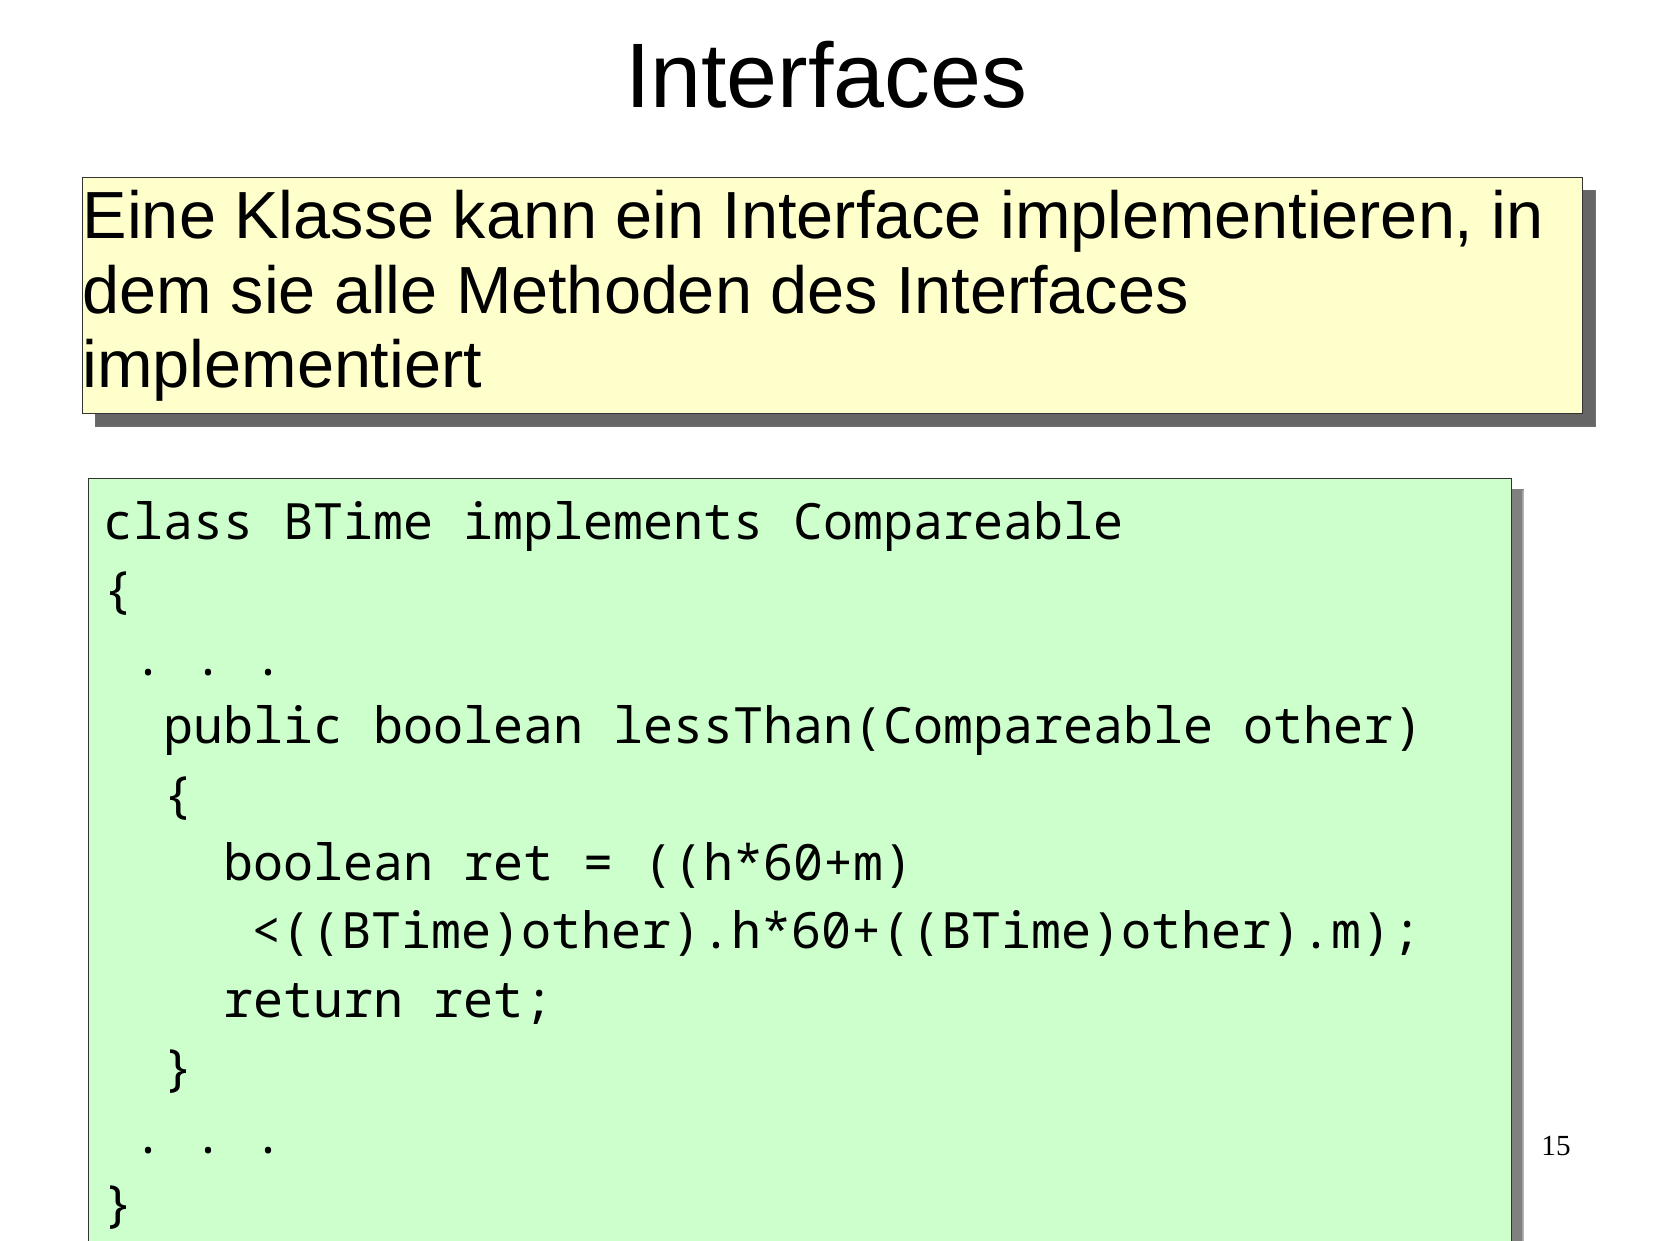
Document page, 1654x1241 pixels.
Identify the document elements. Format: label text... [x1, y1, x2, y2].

list Eine Klasse kann ein Interface implementieren, in dem sie alle Methoden des Interfaces implementiert [82, 177, 1583, 414]
title Interfaces [82, 0, 1571, 177]
text_box class BTime implements Compareable { . . . public boolean lessThan(Compareable other) { boolean ret = ((h*60+m) <((BTime)other).h*60+((BTime)other).m); return ret; } . . . } [88, 478, 1512, 1164]
